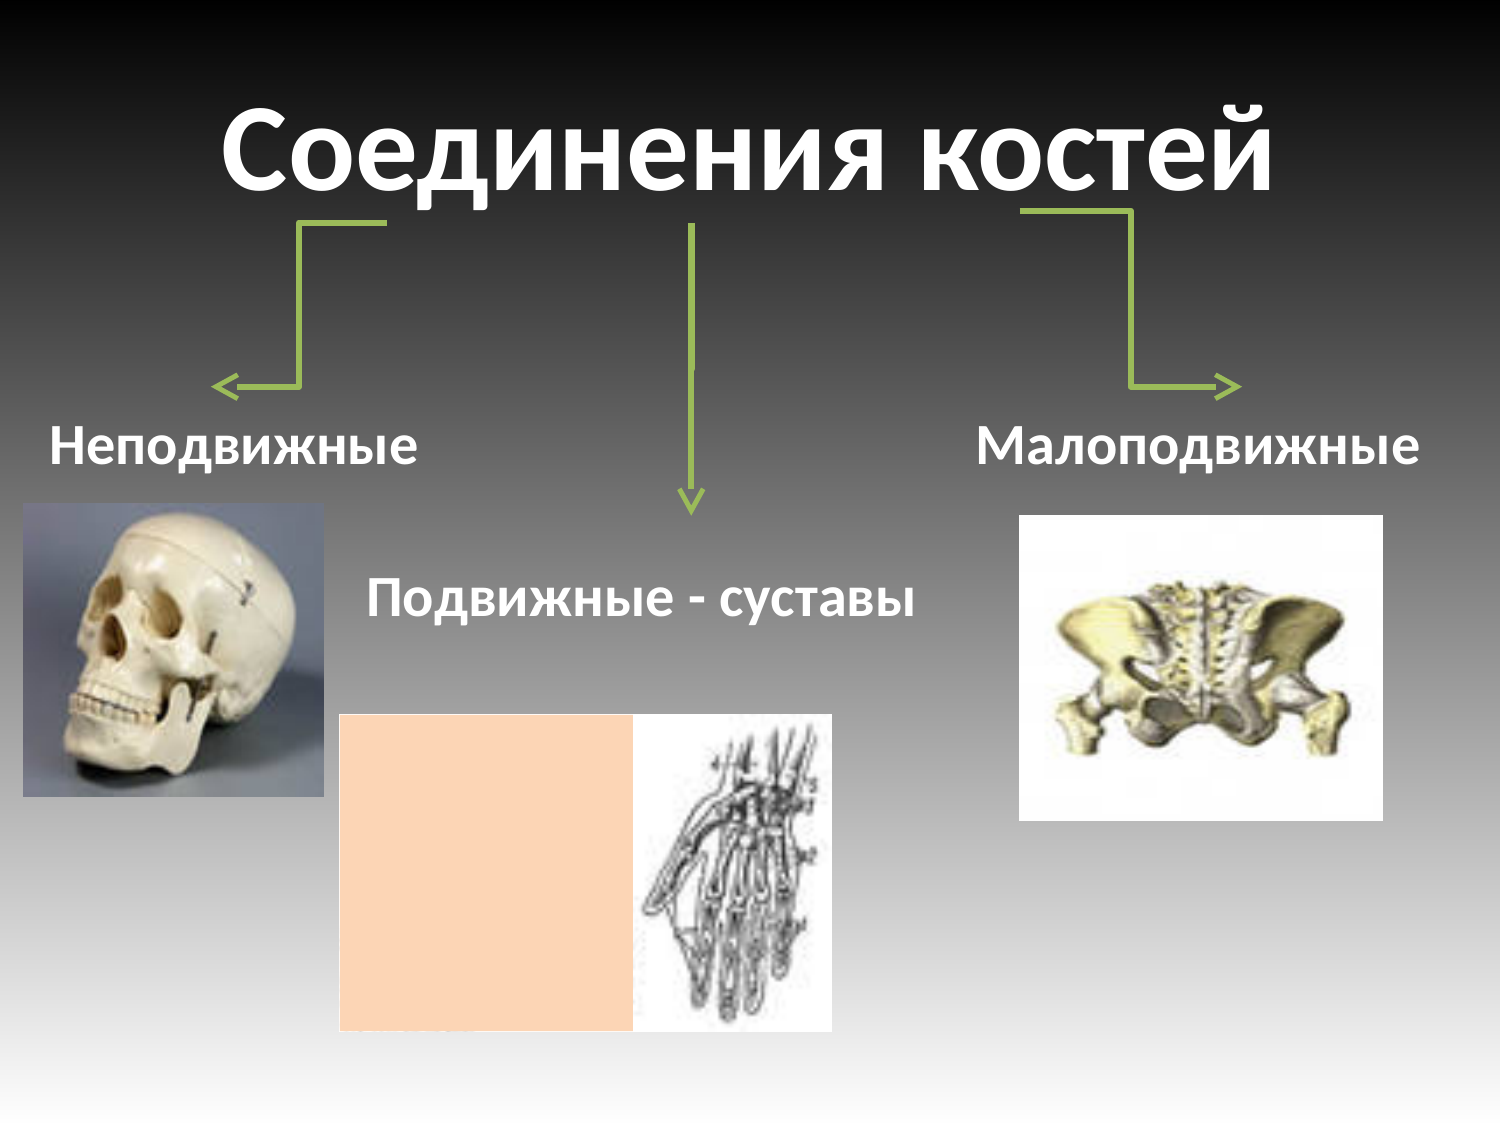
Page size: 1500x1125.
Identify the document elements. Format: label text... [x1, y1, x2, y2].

text_box Соединения костей [199, 58, 1301, 224]
picture [633, 714, 832, 1032]
picture [1019, 515, 1383, 821]
picture [23, 503, 324, 797]
text_box [339, 714, 633, 1032]
text_box Неподвижные [35, 398, 528, 484]
text_box Подвижные - суставы [351, 550, 1019, 636]
text_box Малоподвижные [960, 398, 1442, 484]
